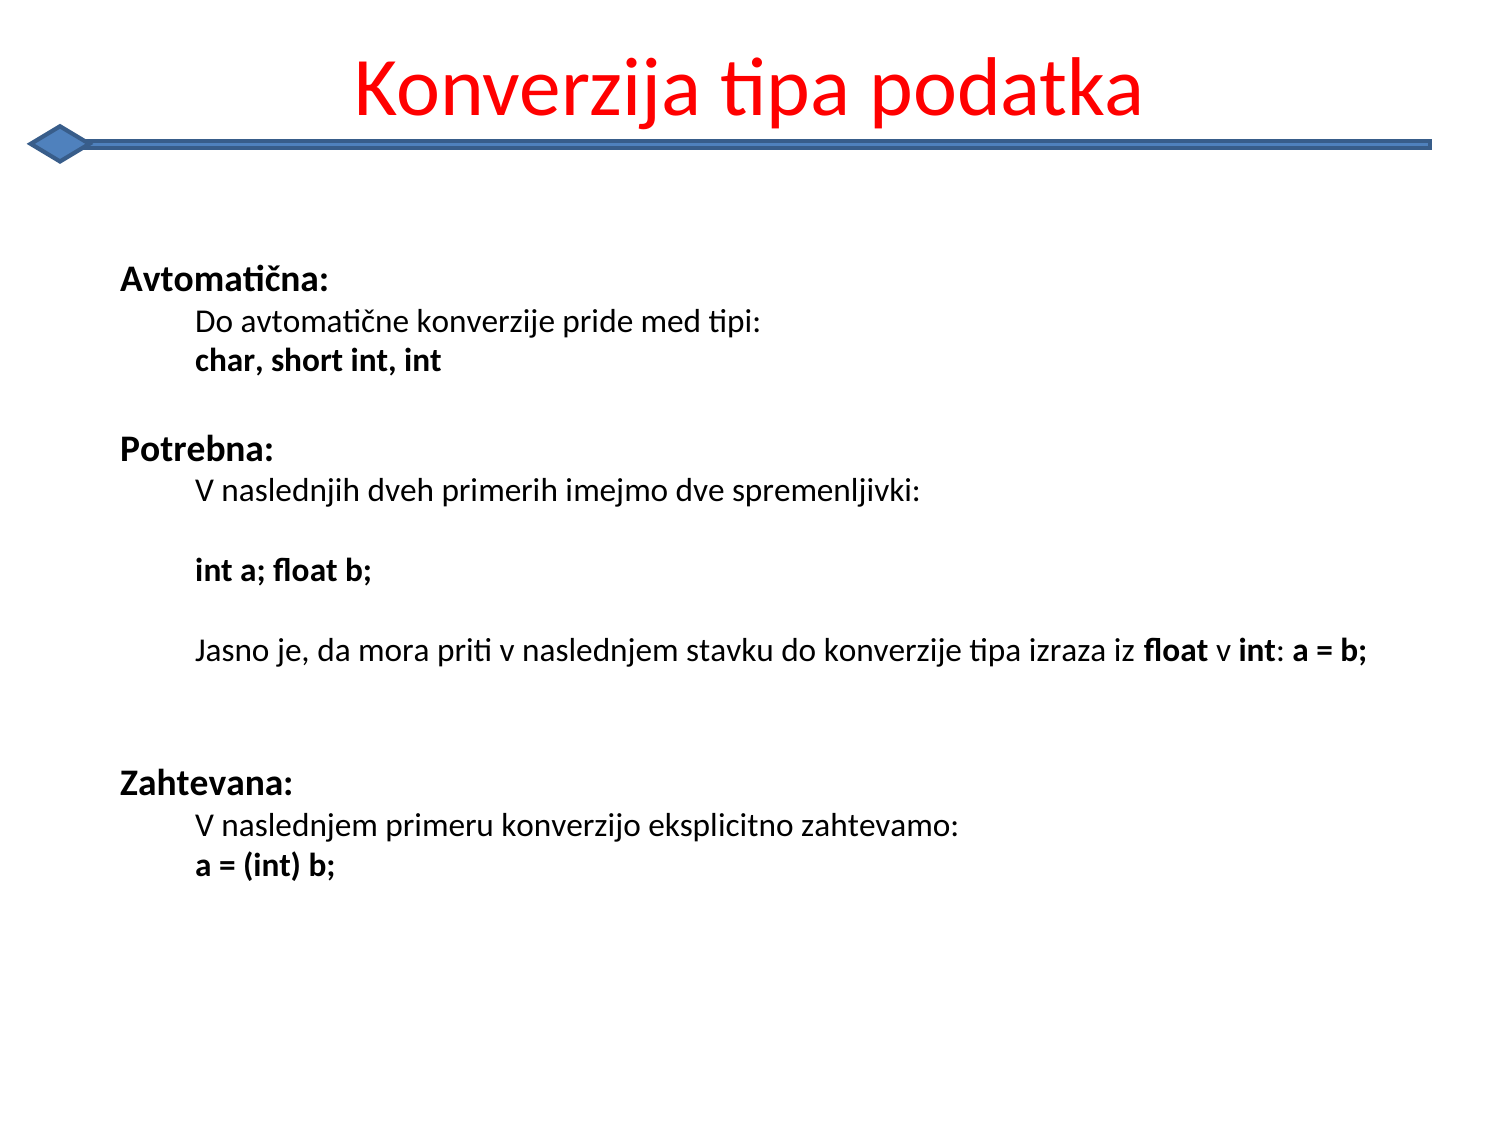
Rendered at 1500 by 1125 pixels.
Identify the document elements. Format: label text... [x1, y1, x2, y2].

text_box Avtomatična: Do avtomatične konverzije pride med tipi: char, short int, int Potrebna: V naslednjih dveh primerih imejmo dve spremenljivki: int a; float b; Jasno je, da mora priti v naslednjem stavku do konverzije tipa izraza iz float v int: a = b; Zahtevana: V naslednjem primeru konverzijo eksplicitno zahtevamo: a = (int) b; [105, 246, 1395, 931]
title Konverzija tipa podatka [75, 23, 1426, 141]
